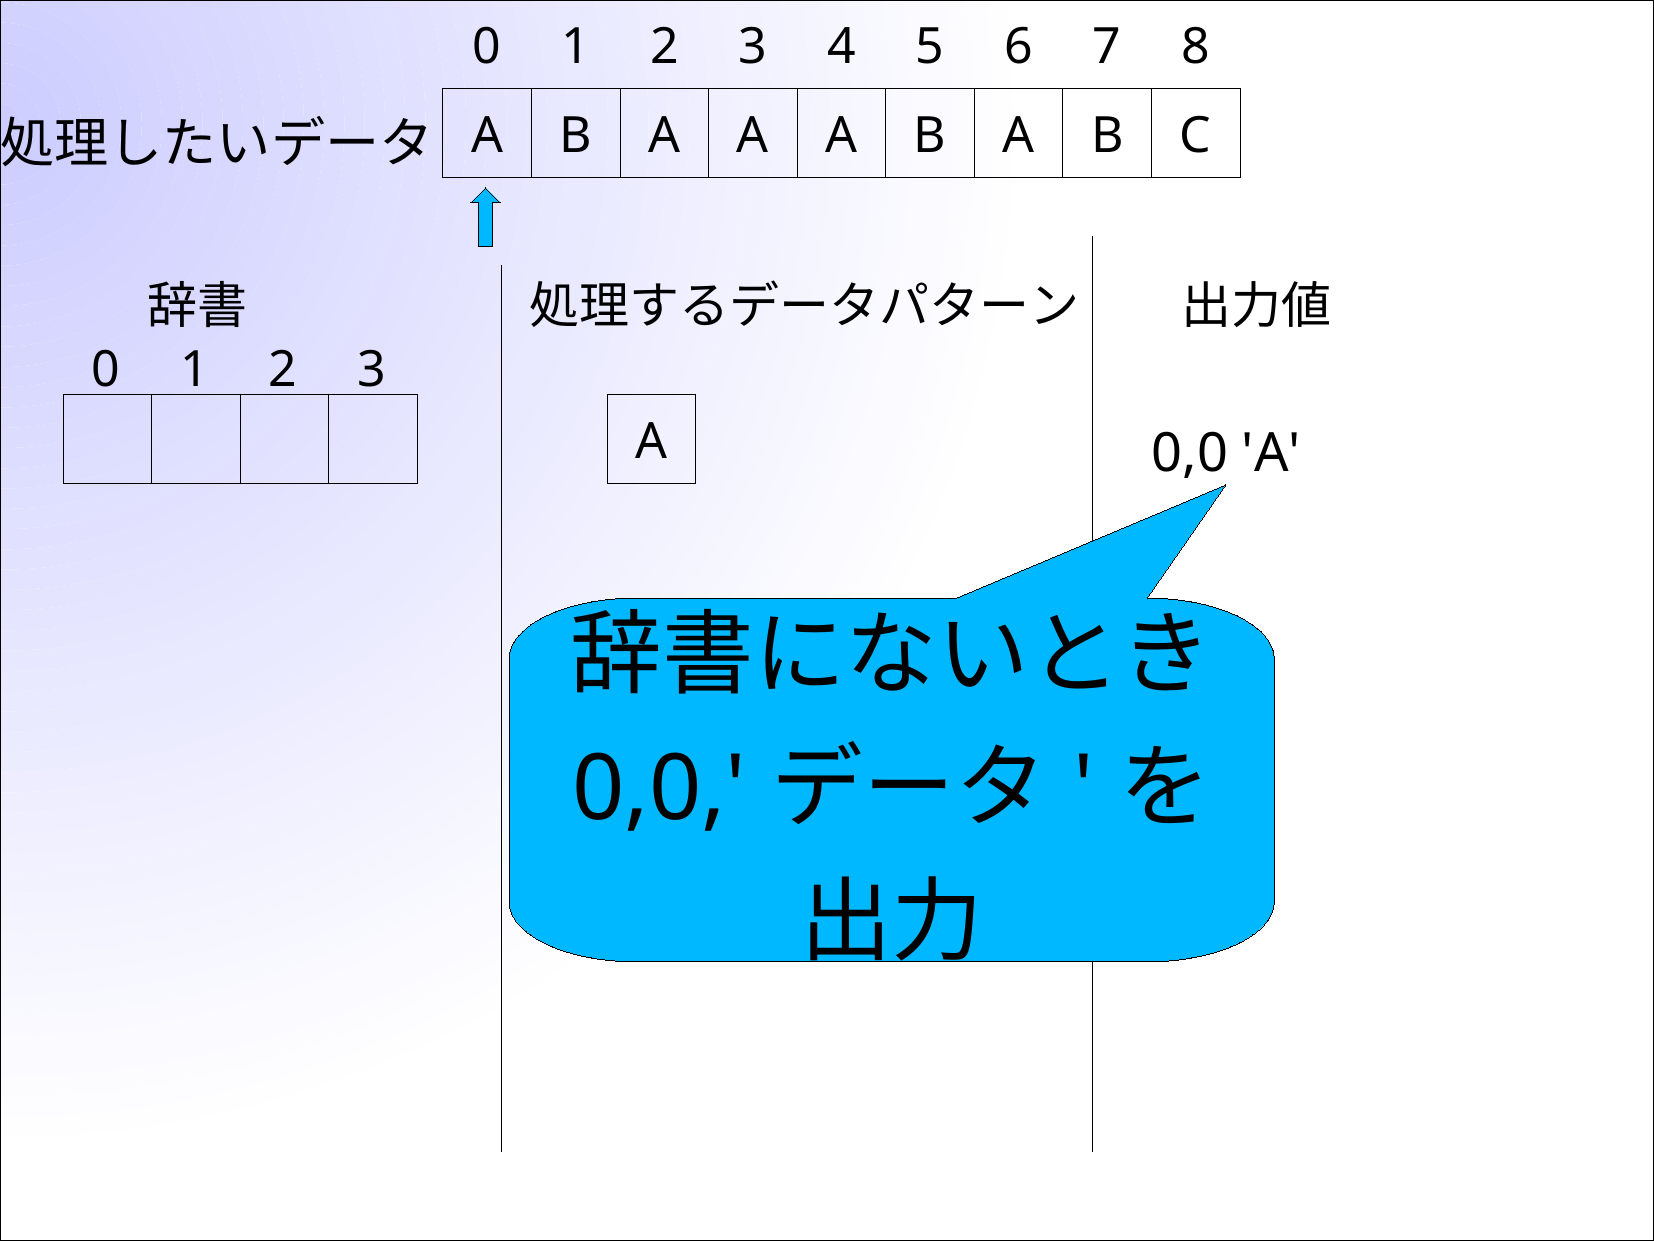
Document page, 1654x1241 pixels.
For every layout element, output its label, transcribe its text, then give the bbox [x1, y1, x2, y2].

text_box A [708, 89, 797, 178]
text_box [470, 187, 501, 247]
text_box B [531, 89, 621, 178]
text_box 処理したいデータ [0, 99, 442, 154]
text_box 0 [61, 322, 150, 412]
text_box 辞書にないとき 0,0,'データ'を 出力 [509, 484, 1275, 962]
text_box 5 [885, 0, 975, 89]
text_box B [885, 89, 975, 178]
text_box A [797, 89, 885, 178]
text_box 4 [797, 0, 885, 89]
text_box 3 [327, 322, 416, 412]
text_box 1 [150, 322, 239, 412]
text_box 6 [975, 0, 1062, 89]
text_box 1 [531, 0, 621, 89]
text_box 出力値 [1181, 265, 1654, 316]
text_box B [1062, 89, 1151, 178]
text_box 2 [239, 322, 327, 412]
text_box 7 [1062, 0, 1151, 89]
text_box 辞書 [147, 265, 325, 316]
text_box A [621, 89, 708, 178]
text_box A [975, 89, 1062, 178]
text_box 0,0 'A' [1151, 413, 1595, 468]
text_box 3 [708, 0, 797, 89]
text_box A [442, 89, 531, 178]
text_box 8 [1151, 0, 1241, 89]
text_box 処理するデータパターン [529, 265, 1092, 316]
text_box 2 [621, 0, 708, 89]
text_box 0 [442, 0, 531, 89]
text_box A [607, 394, 696, 484]
text_box C [1151, 89, 1241, 178]
